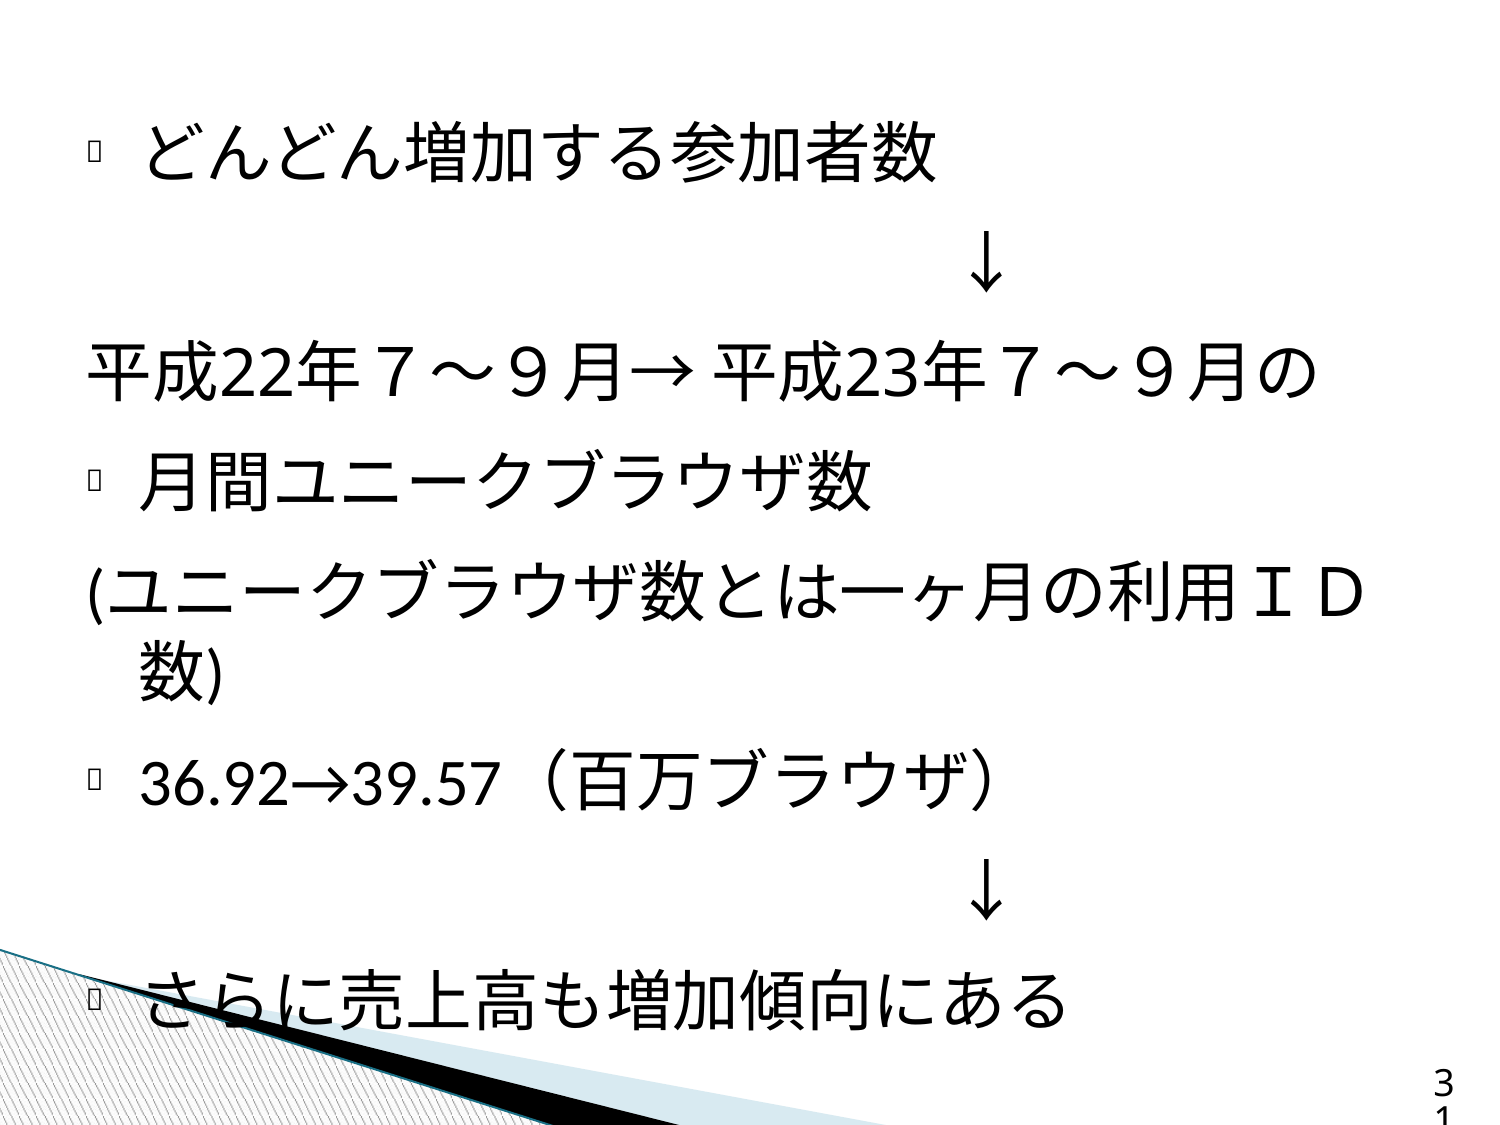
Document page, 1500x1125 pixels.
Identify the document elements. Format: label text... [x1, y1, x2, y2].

picture [0, 952, 543, 1125]
text_box どんどん増加する参加者数 ↓ 平成22年７～９月→ 平成23年７～９月の 月間ユニークブラウザ数 (ユニークブラウザ数とは一ヶ月の利用ＩＤ数) 36.92→39.57（百万ブラウザ） ↓ さらに売上高も増加傾向にある [53, 103, 1404, 846]
